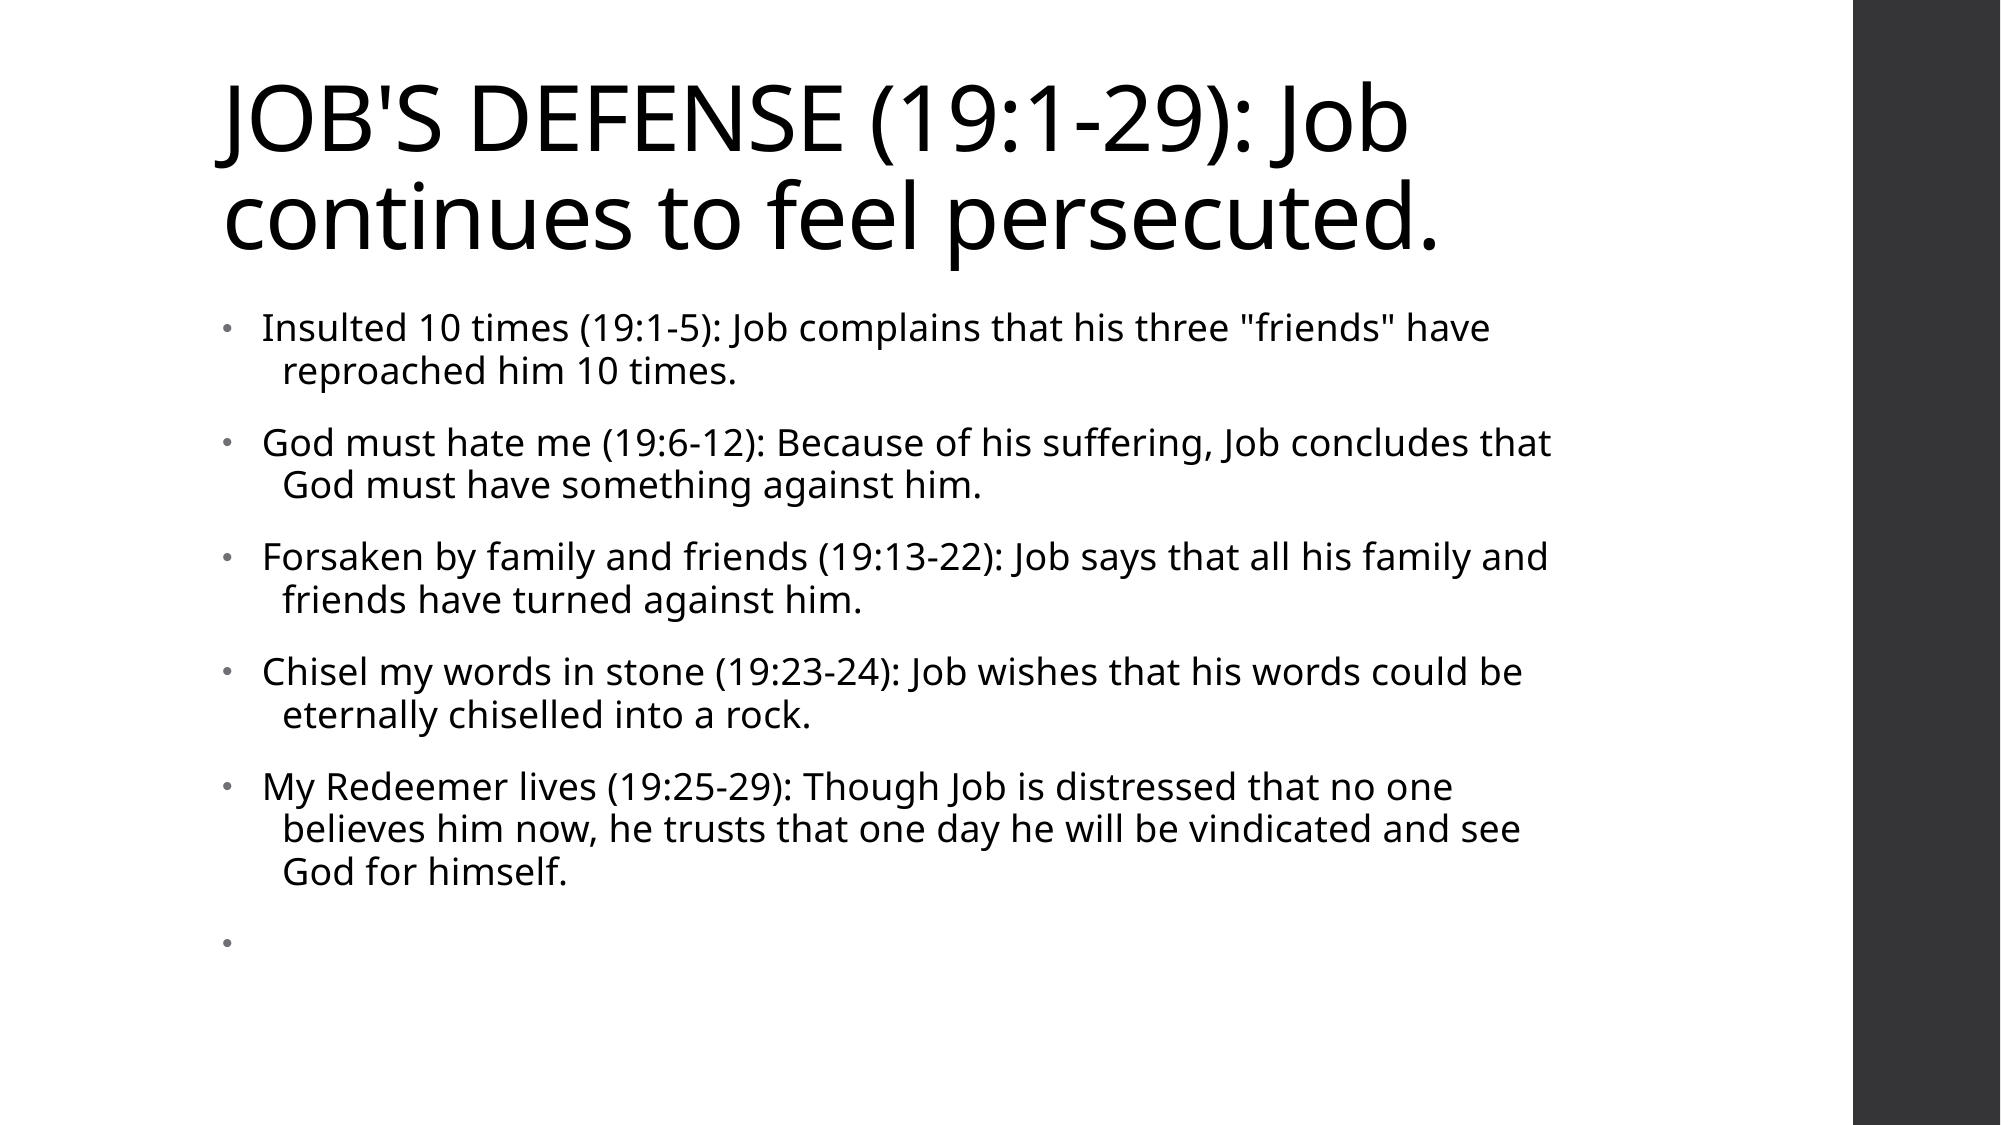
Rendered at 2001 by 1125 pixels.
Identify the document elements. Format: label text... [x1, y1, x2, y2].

title JOB'S DEFENSE (19:1-29): Job continues to feel persecuted. [206, 60, 1797, 278]
list Insulted 10 times (19:1-5): Job complains that his three "friends" have reproached him 10 times. God must hate me (19:6-12): Because of his suffering, Job concludes that God must have something against him. Forsaken by family and friends (19:13-22): Job says that all his family and friends have turned against him. Chisel my words in stone (19:23-24): Job wishes that his words could be eternally chiselled into a rock. My Redeemer lives (19:25-29): Though Job is distressed that no one believes him now, he trusts that one day he will be vindicated and see God for himself. [206, 299, 1617, 1014]
